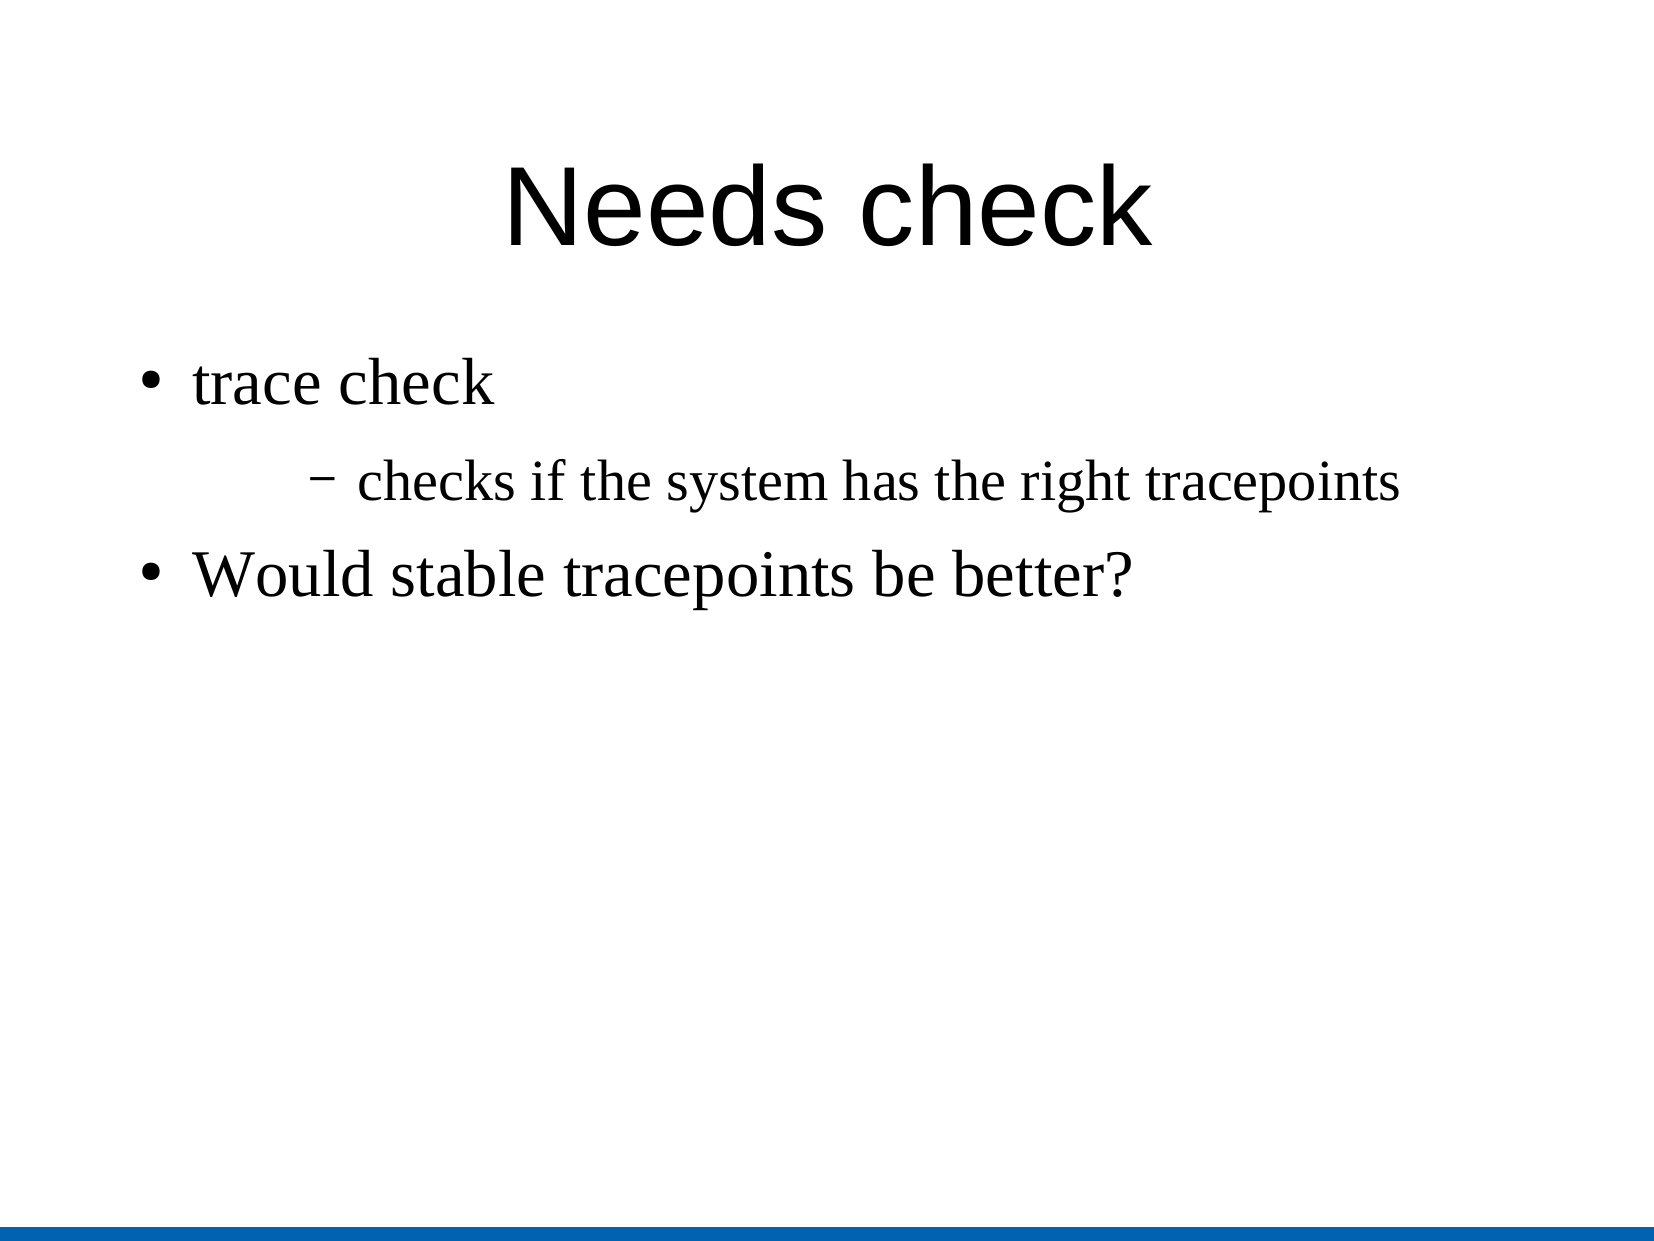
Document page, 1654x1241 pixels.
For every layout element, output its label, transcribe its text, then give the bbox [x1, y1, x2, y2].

list trace check checks if the system has the right tracepoints Would stable tracepoints be better? [121, 344, 1534, 1112]
title Needs check [121, 110, 1534, 303]
